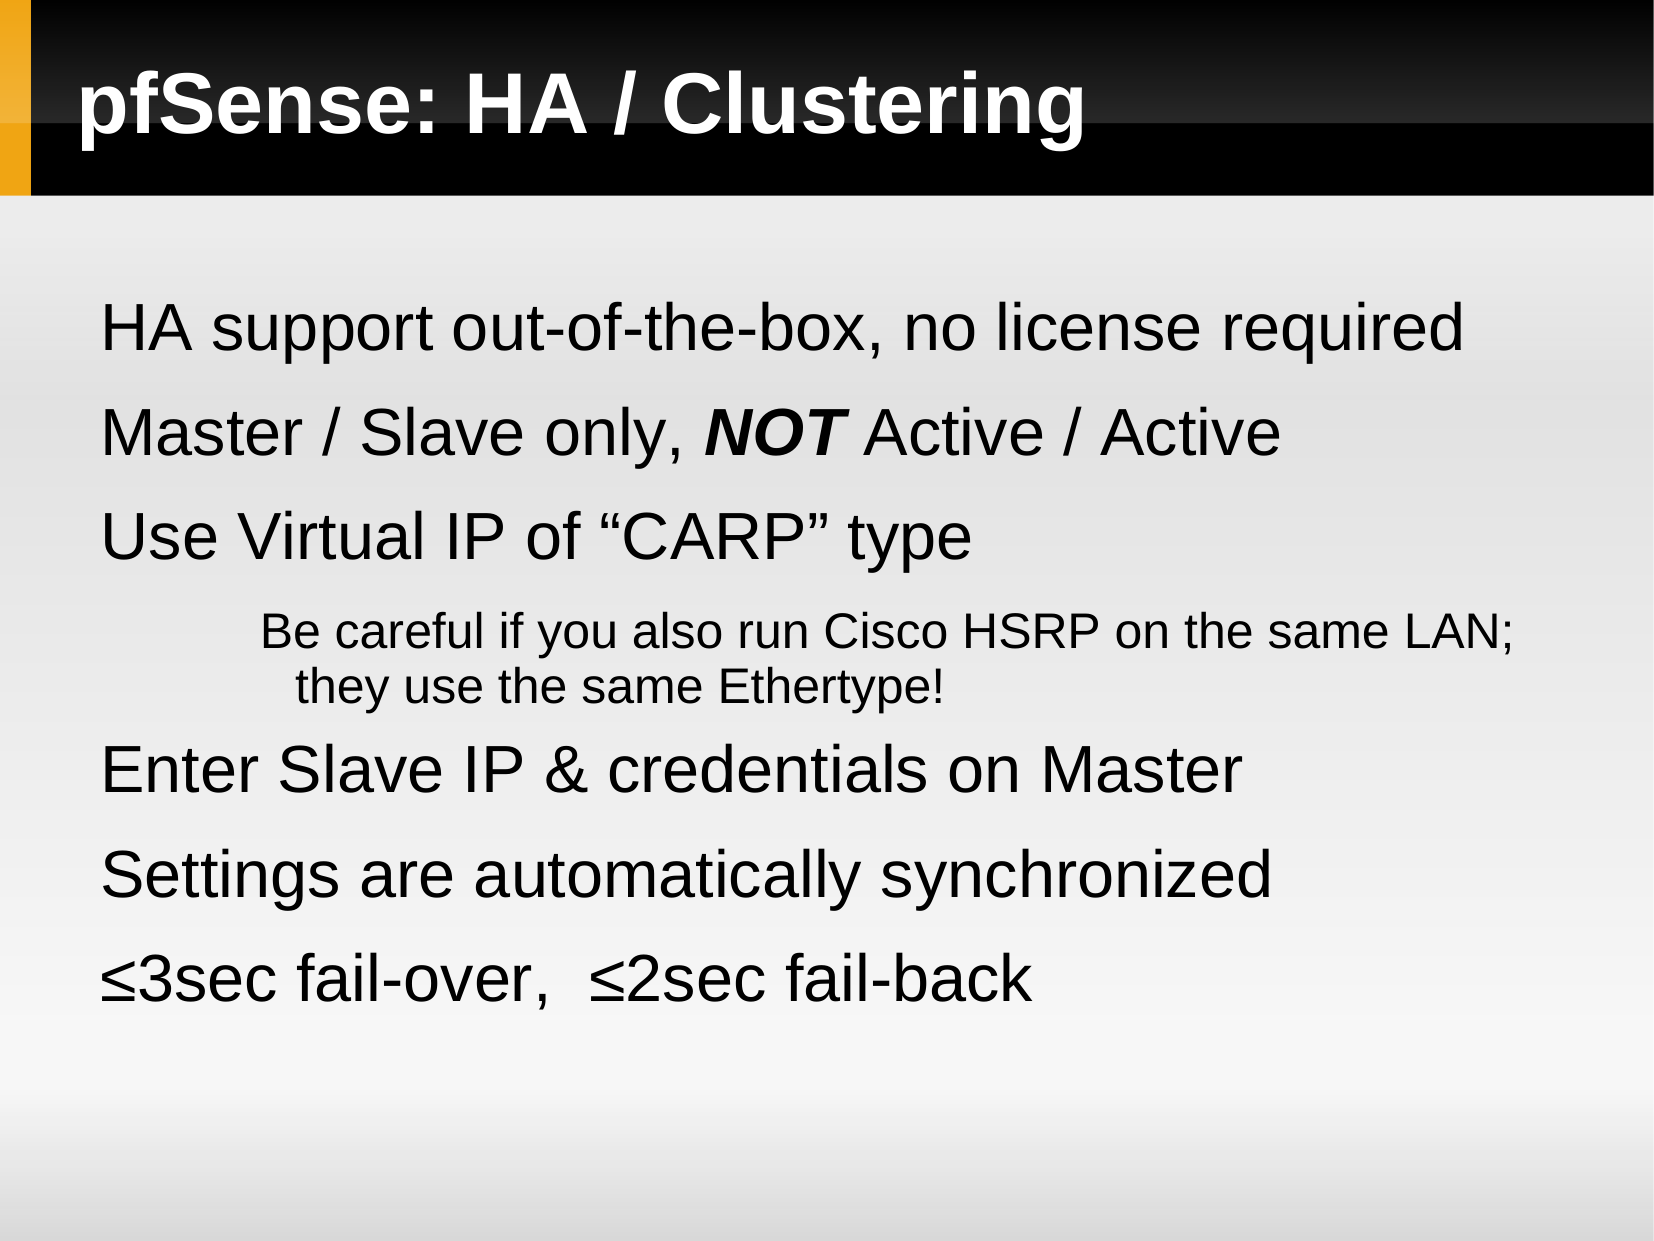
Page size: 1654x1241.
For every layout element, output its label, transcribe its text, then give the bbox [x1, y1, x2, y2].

title pfSense: HA / Clustering [76, 0, 1565, 208]
list HA support out-of-the-box, no license required Master / Slave only, NOT Active / Active Use Virtual IP of “CARP” type Be careful if you also run Cisco HSRP on the same LAN; they use the same Ethertype! Enter Slave IP & credentials on Master Settings are automatically synchronized ≤3sec fail-over, ≤2sec fail-back [82, 290, 1571, 1109]
picture [0, 0, 1654, 1241]
